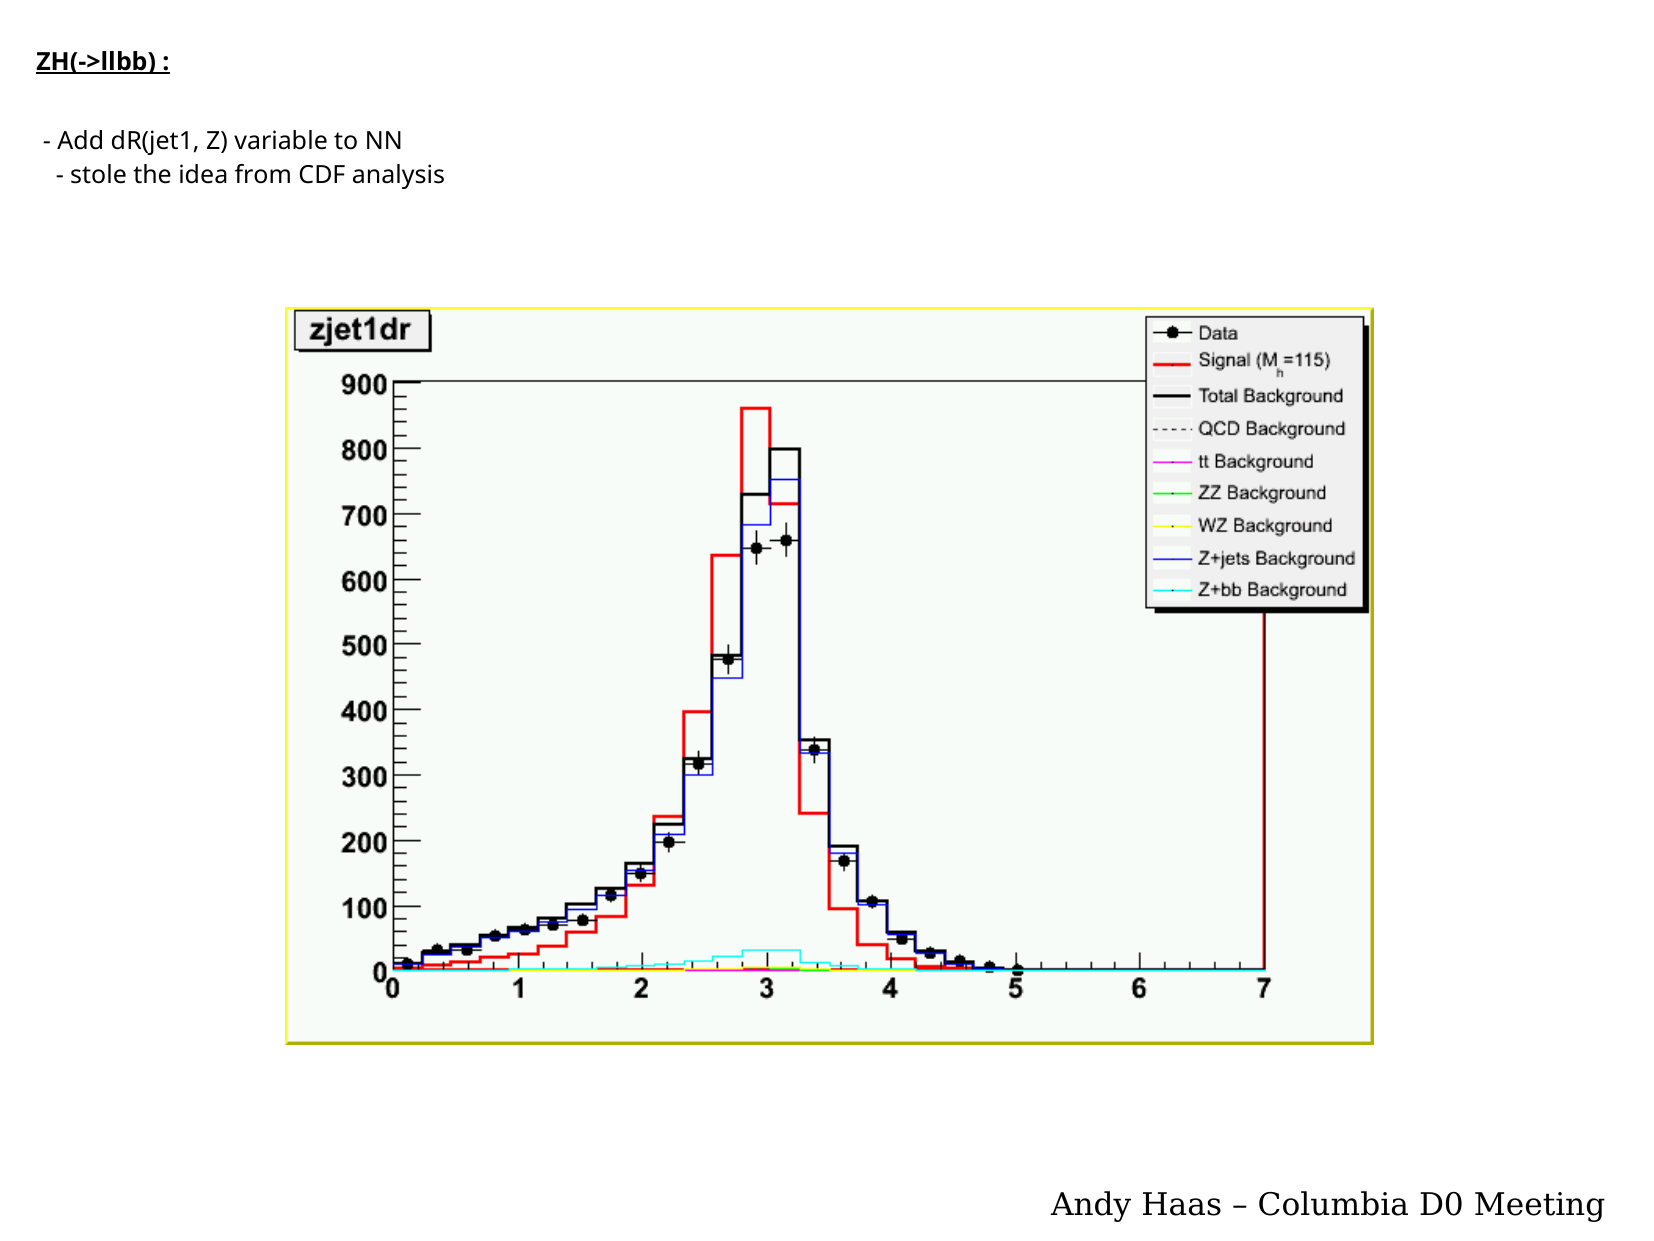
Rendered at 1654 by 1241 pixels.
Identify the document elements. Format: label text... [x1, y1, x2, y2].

picture [285, 307, 1374, 1045]
text_box ZH(->llbb) : - Add dR(jet1, Z) variable to NN - stole the idea from CDF analysis [36, 43, 977, 739]
